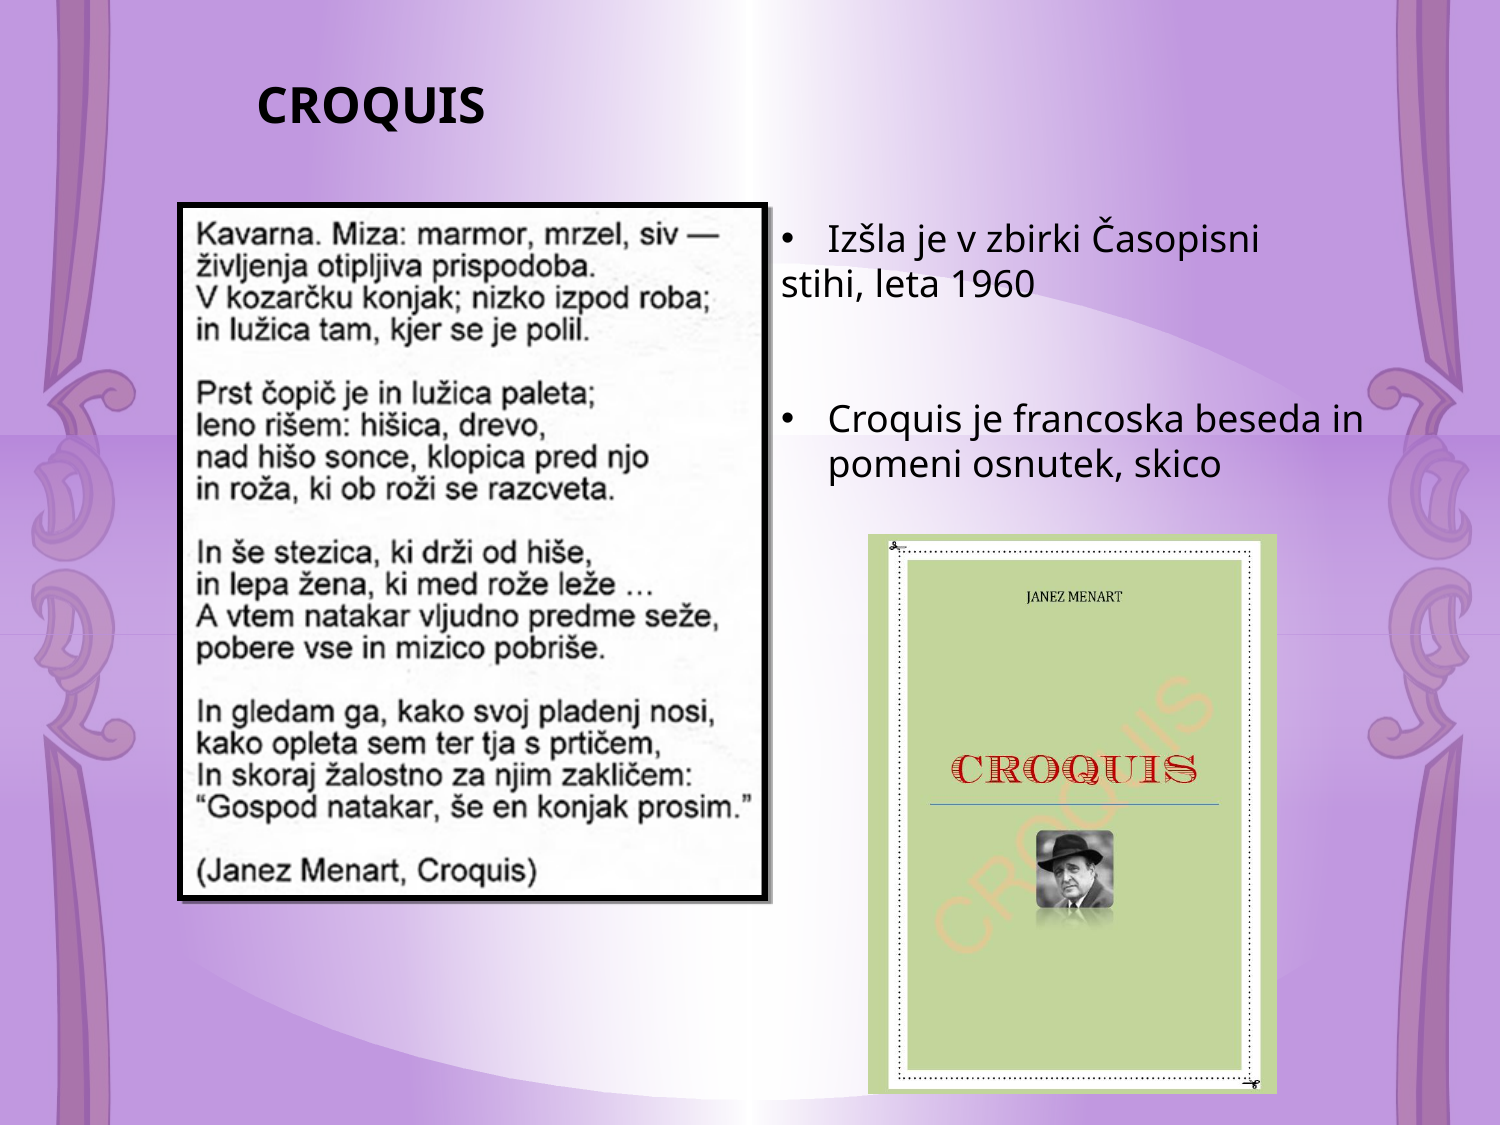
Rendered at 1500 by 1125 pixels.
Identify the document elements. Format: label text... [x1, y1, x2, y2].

picture [183, 208, 762, 895]
text_box Izšla je v zbirki Časopisni stihi, leta 1960 Croquis je francoska beseda in pomeni osnutek, skico [766, 207, 1428, 538]
picture [868, 534, 1277, 1094]
text_box CROQUIS [242, 66, 821, 142]
